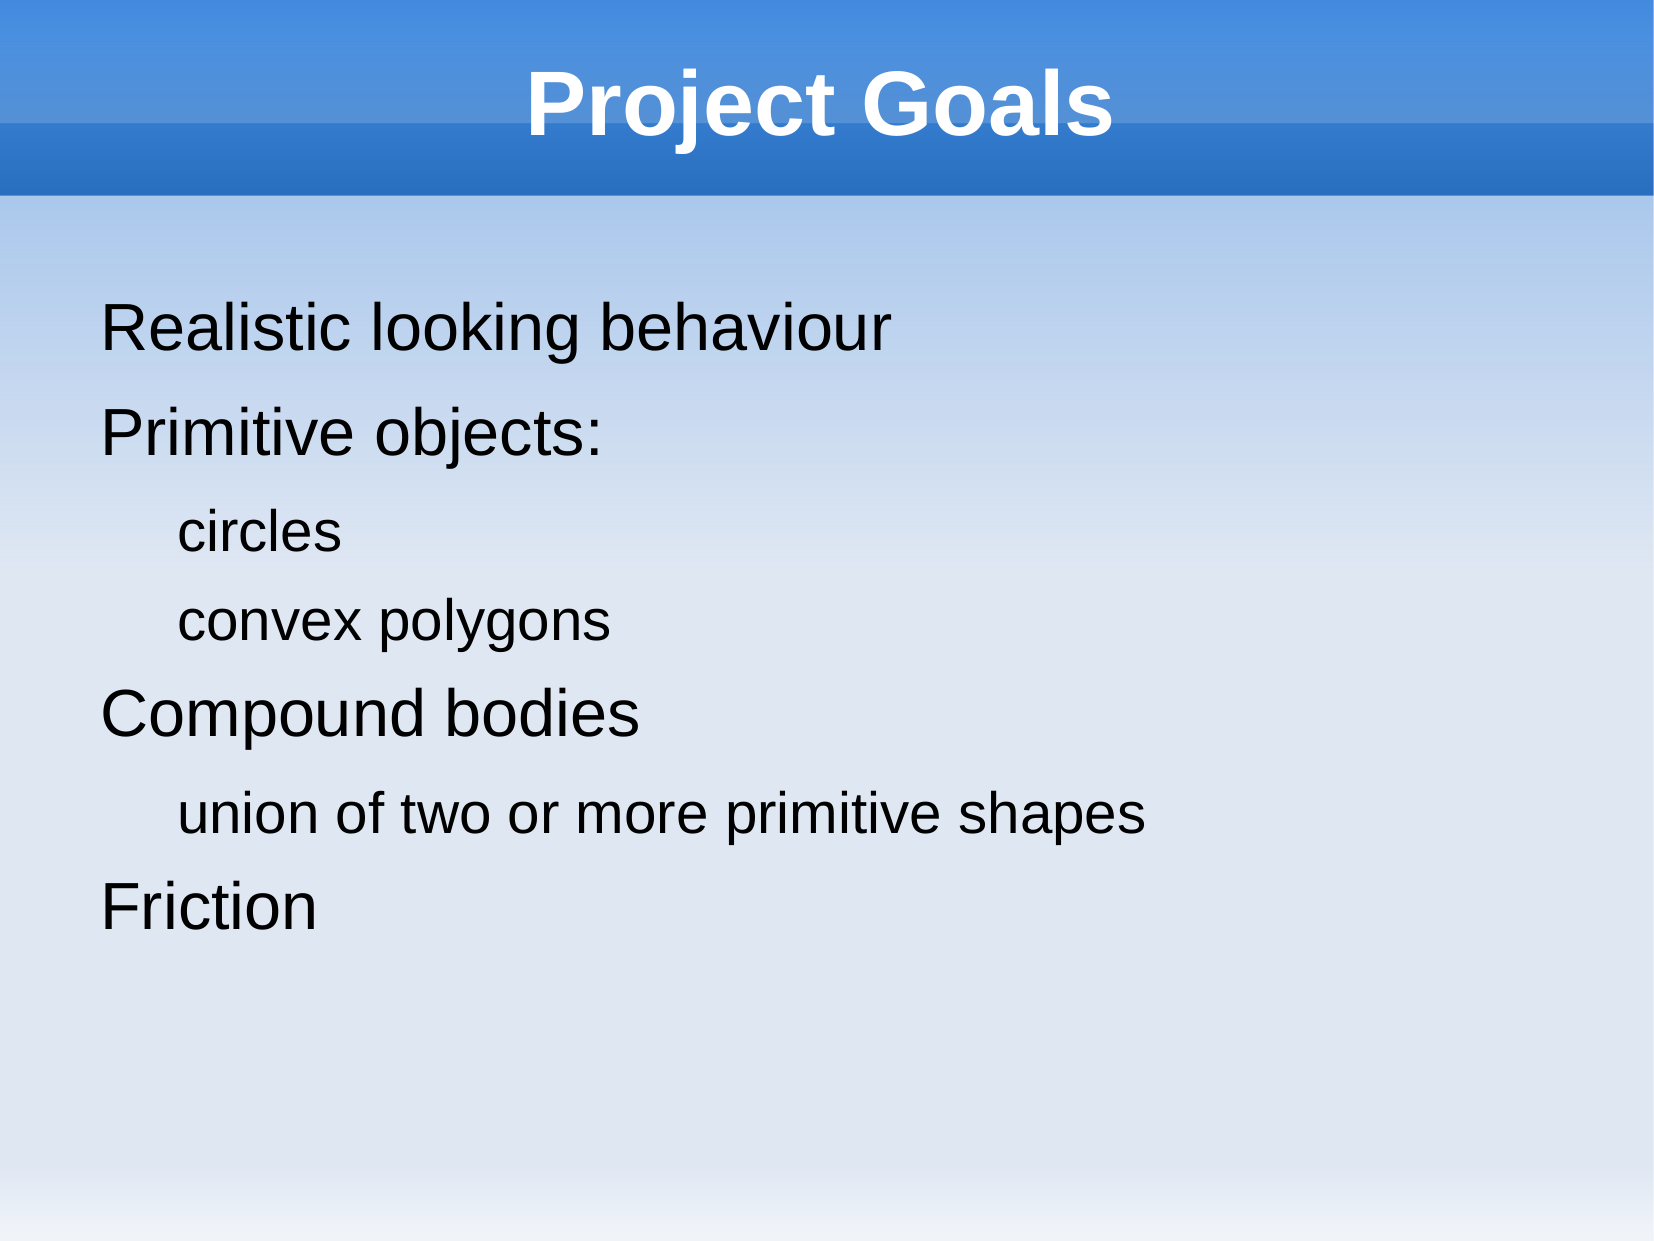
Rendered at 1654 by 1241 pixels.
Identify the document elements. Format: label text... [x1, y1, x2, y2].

picture [0, 0, 1654, 1241]
list Realistic looking behaviour Primitive objects: circles convex polygons Compound bodies union of two or more primitive shapes Friction [82, 290, 1571, 1094]
title Project Goals [76, 7, 1565, 200]
